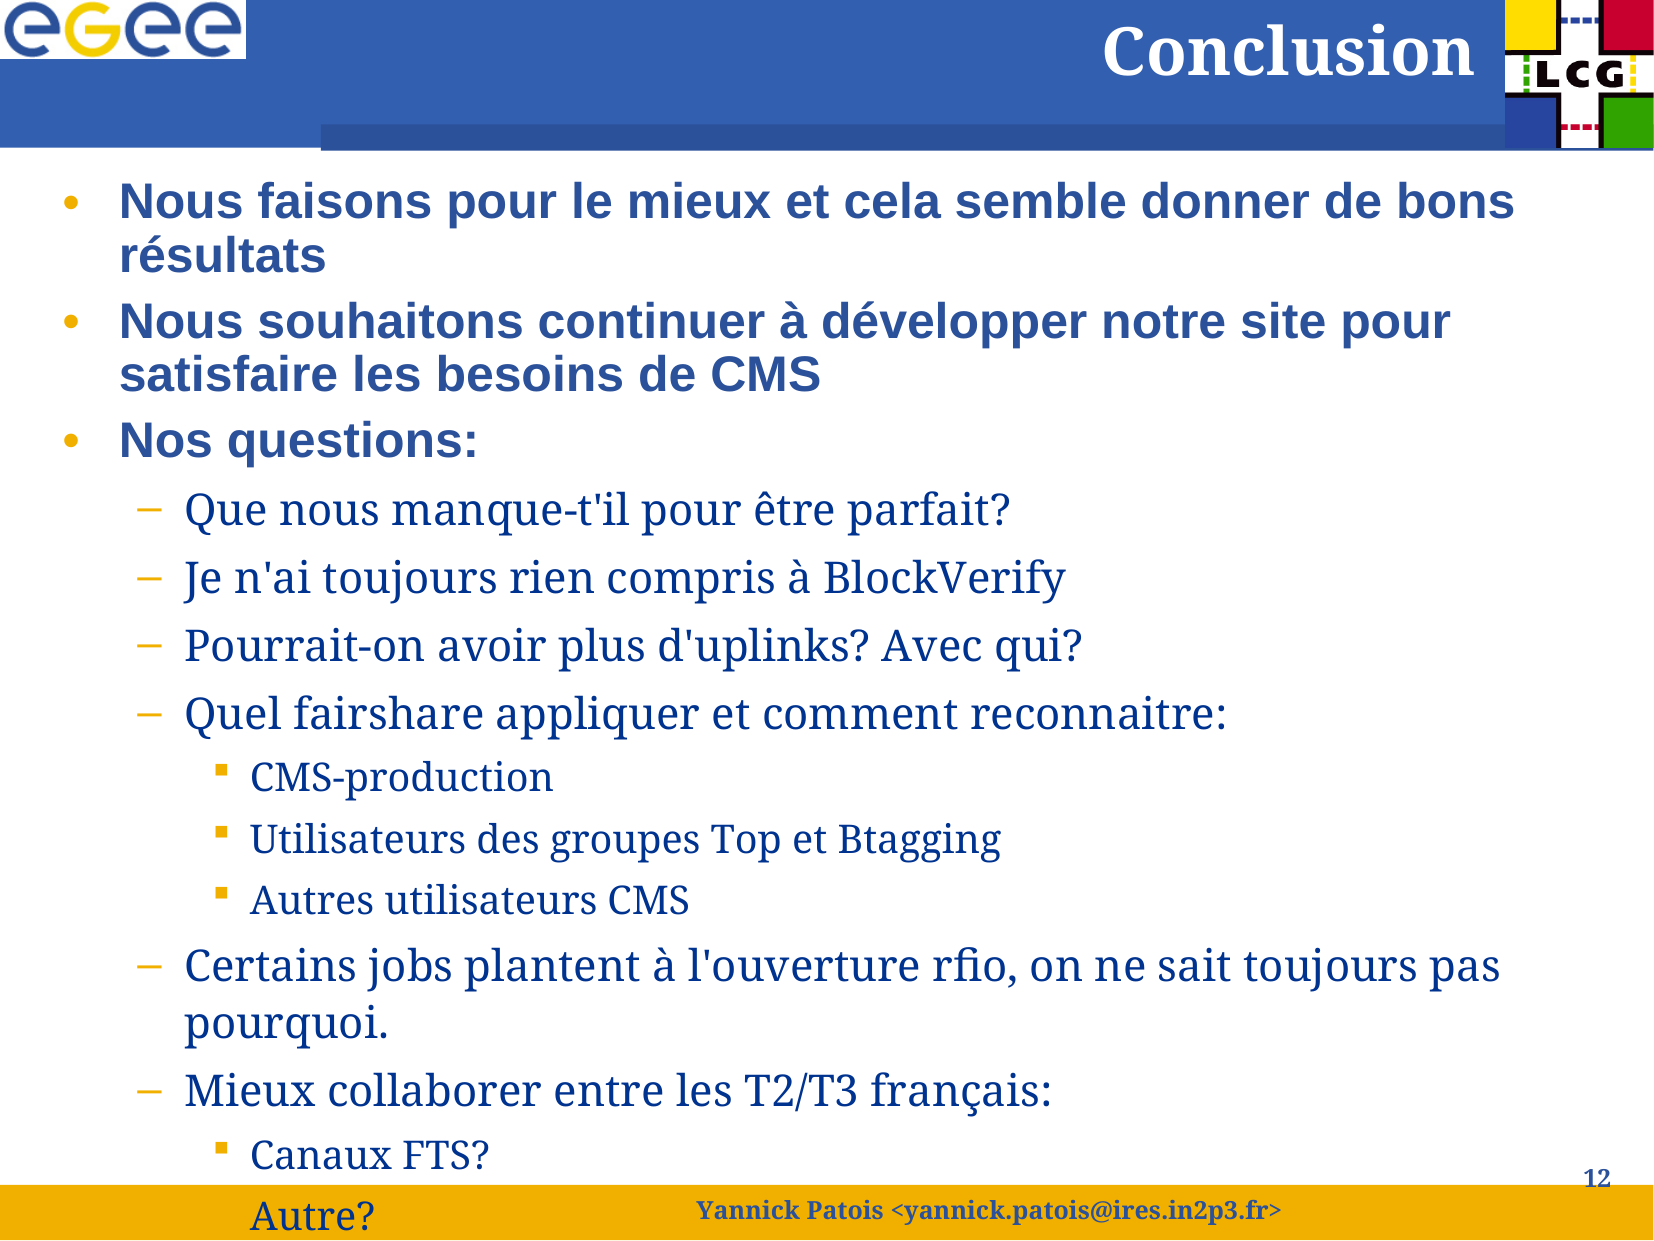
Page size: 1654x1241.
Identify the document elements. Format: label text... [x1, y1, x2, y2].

list Nous faisons pour le mieux et cela semble donner de bons résultats Nous souhaitons continuer à développer notre site pour satisfaire les besoins de CMS Nos questions: Que nous manque-t'il pour être parfait? Je n'ai toujours rien compris à BlockVerify Pourrait-on avoir plus d'uplinks? Avec qui? Quel fairshare appliquer et comment reconnaitre: CMS-production Utilisateurs des groupes Top et Btagging Autres utilisateurs CMS Certains jobs plantent à l'ouverture rfio, on ne sait toujours pas pourquoi. Mieux collaborer entre les T2/T3 français: Canaux FTS? Autre? [62, 176, 1616, 1159]
picture [0, 0, 236, 59]
title Conclusion [236, 0, 1477, 98]
